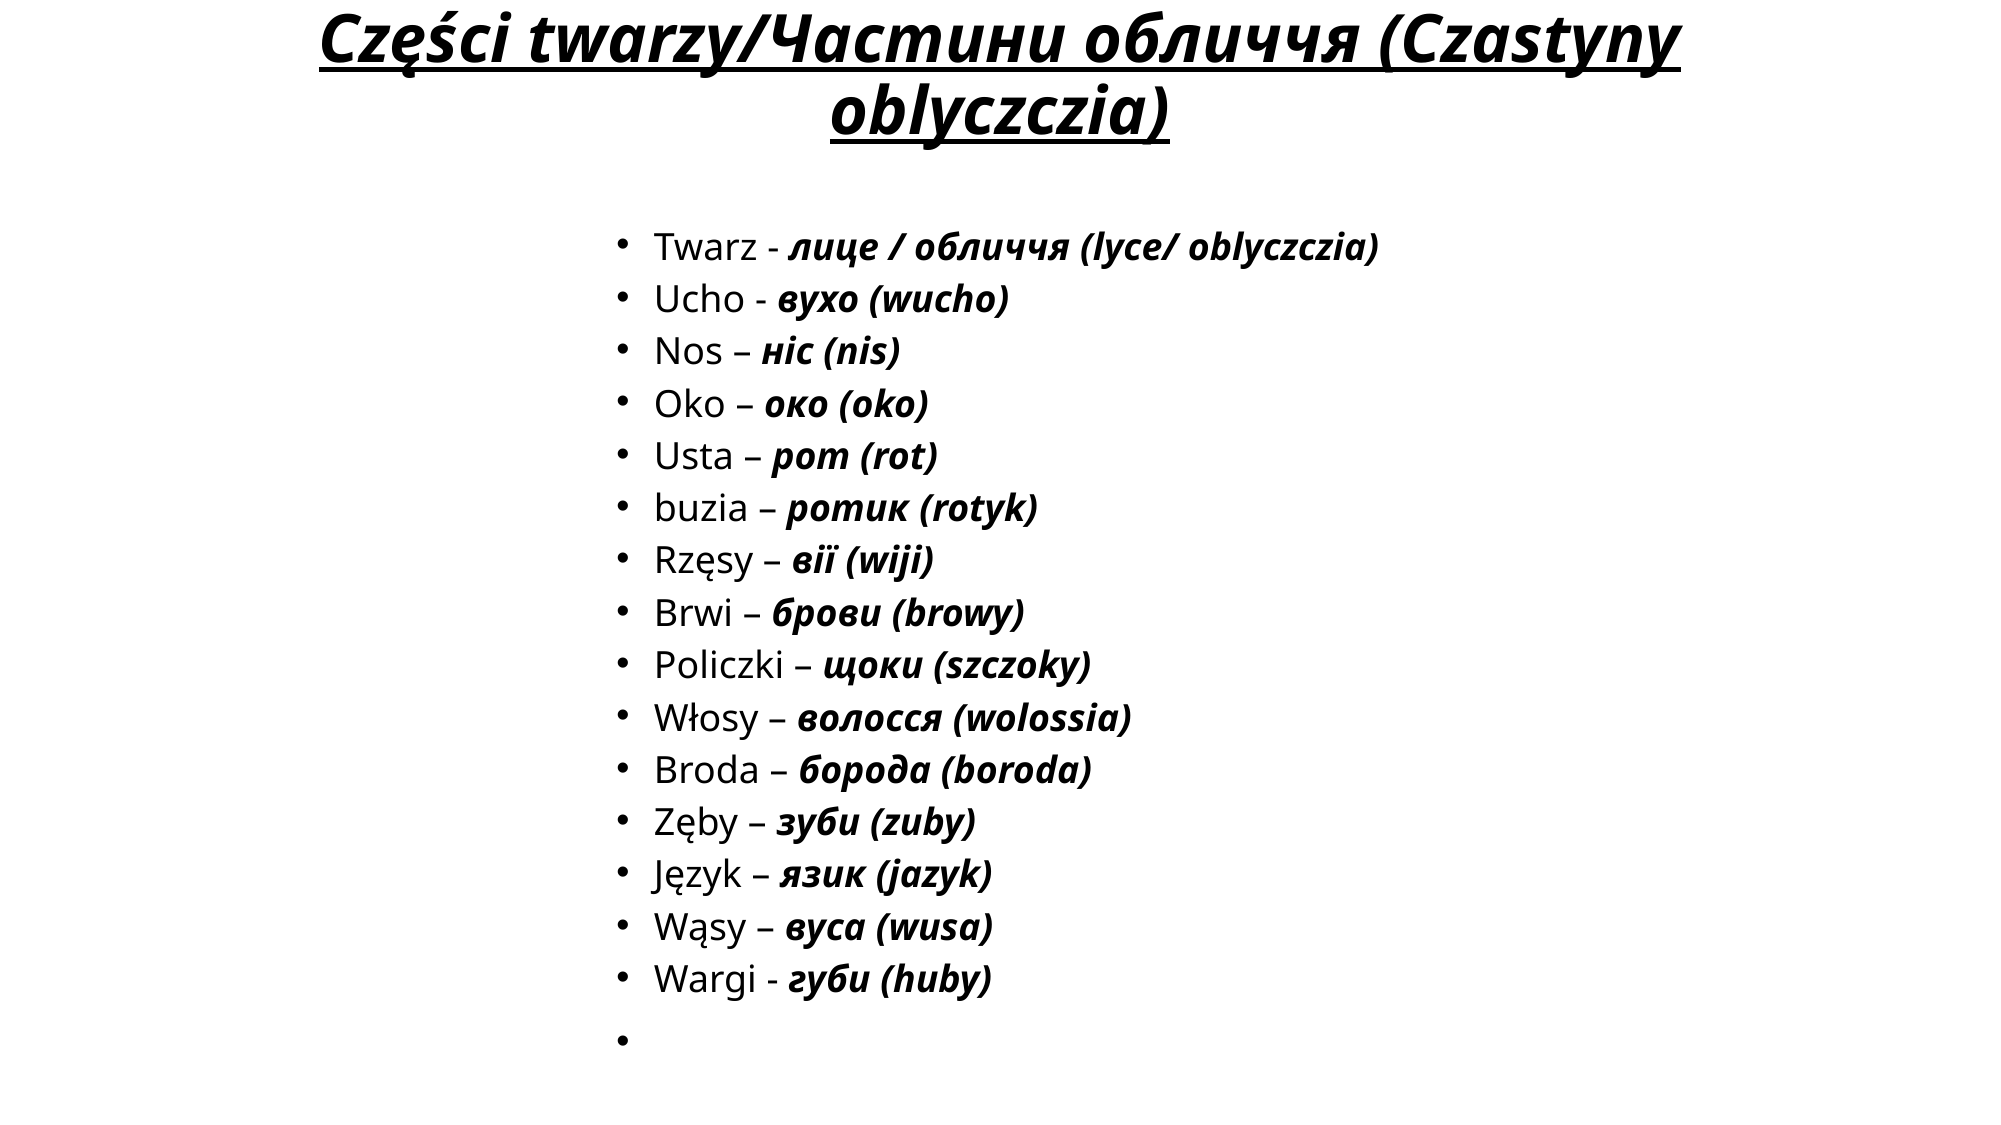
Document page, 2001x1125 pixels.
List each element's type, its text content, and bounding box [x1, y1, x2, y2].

list Twarz - лице / обличчя (lyce/ oblyczczia) Ucho - вухо (wucho) Nos – ніс (nis) Oko – око (oko) Usta – рот (rot) buzia – ротик (rotyk) Rzęsy – вії (wiji) Brwi – брови (browy) Policzki – щоки (szczoky) Włosy – волосся (wolossia) Broda – борода (boroda) Zęby – зуби (zuby) Język – язик (jazyk) Wąsy – вуса (wusa) Wargi - губи (huby) [601, 227, 1863, 1014]
title Części twarzy/Частини обличчя (Czastyny oblyczczia) [137, 0, 1863, 186]
